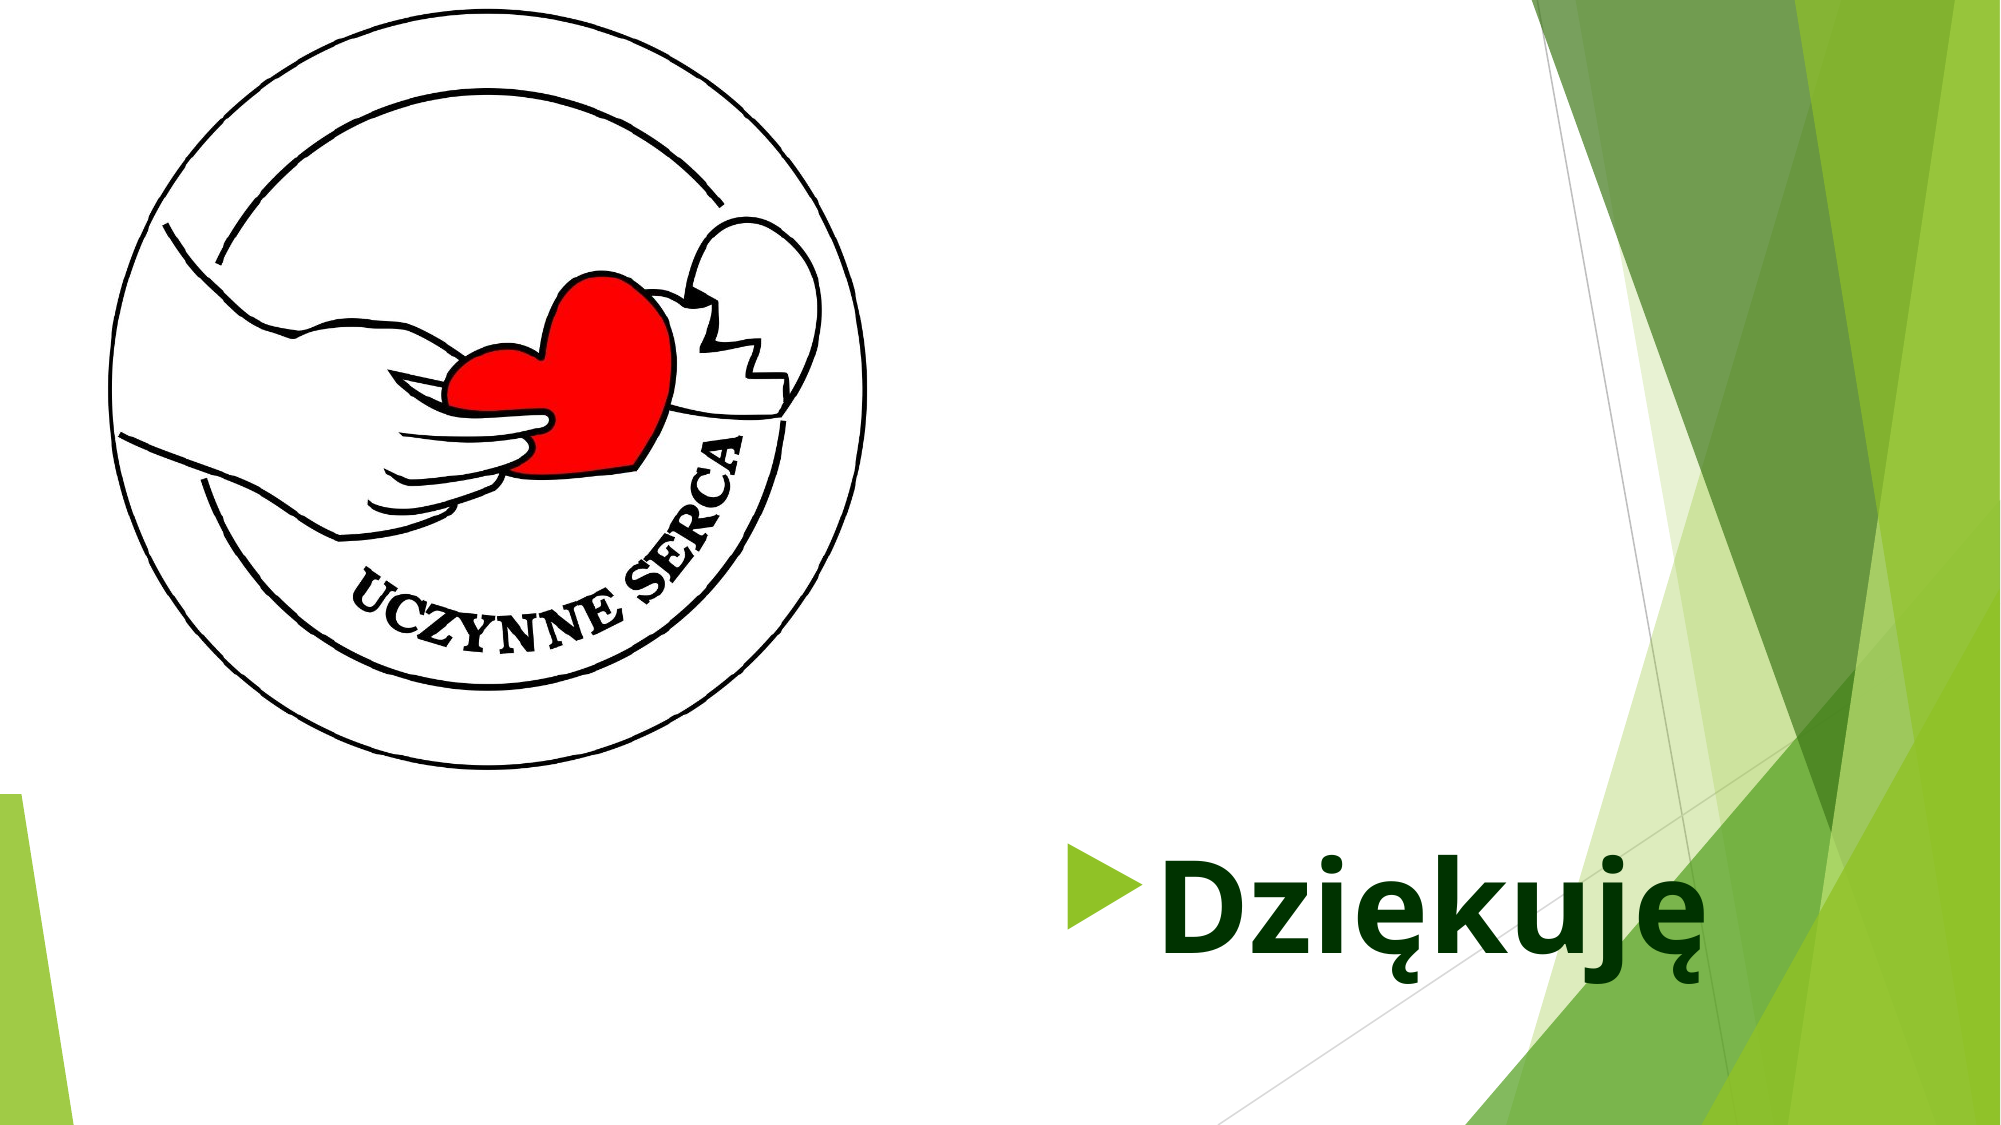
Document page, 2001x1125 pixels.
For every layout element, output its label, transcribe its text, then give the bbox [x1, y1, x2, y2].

list Dziękuję [1043, 840, 1728, 992]
picture [0, 0, 930, 794]
